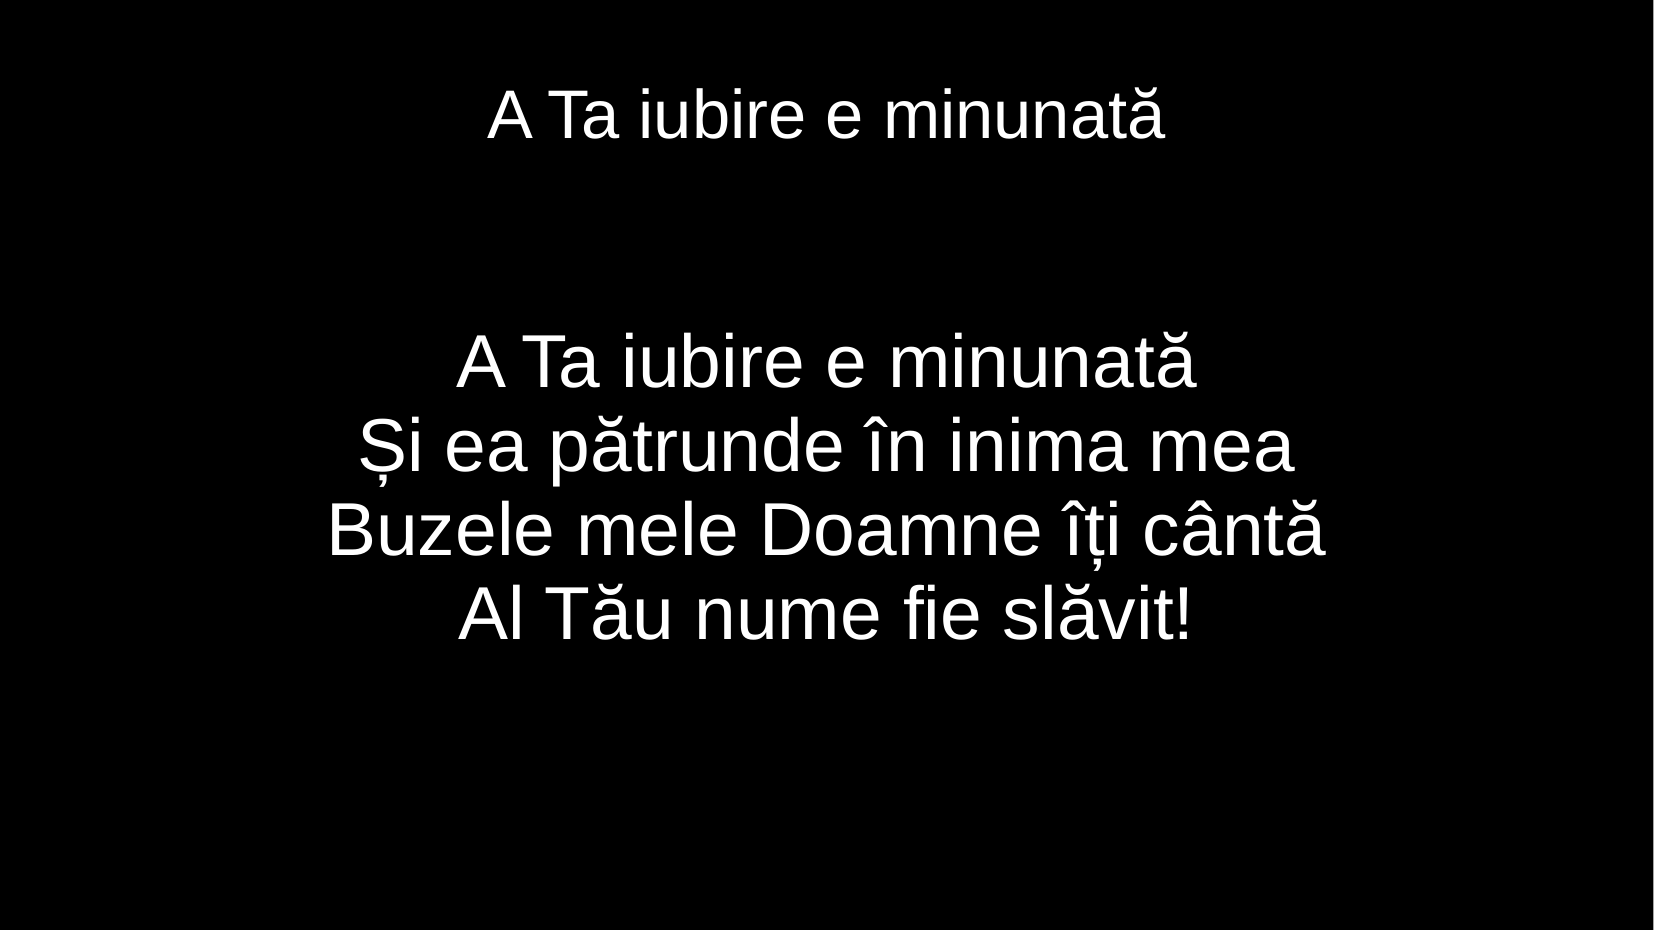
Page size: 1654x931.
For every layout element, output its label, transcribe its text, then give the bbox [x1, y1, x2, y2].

subtitle A Ta iubire e minunată Și ea pătrunde în inima mea Buzele mele Doamne îți cântă Al Tău nume fie slăvit! [82, 217, 1571, 757]
title A Ta iubire e minunată [82, 37, 1571, 193]
